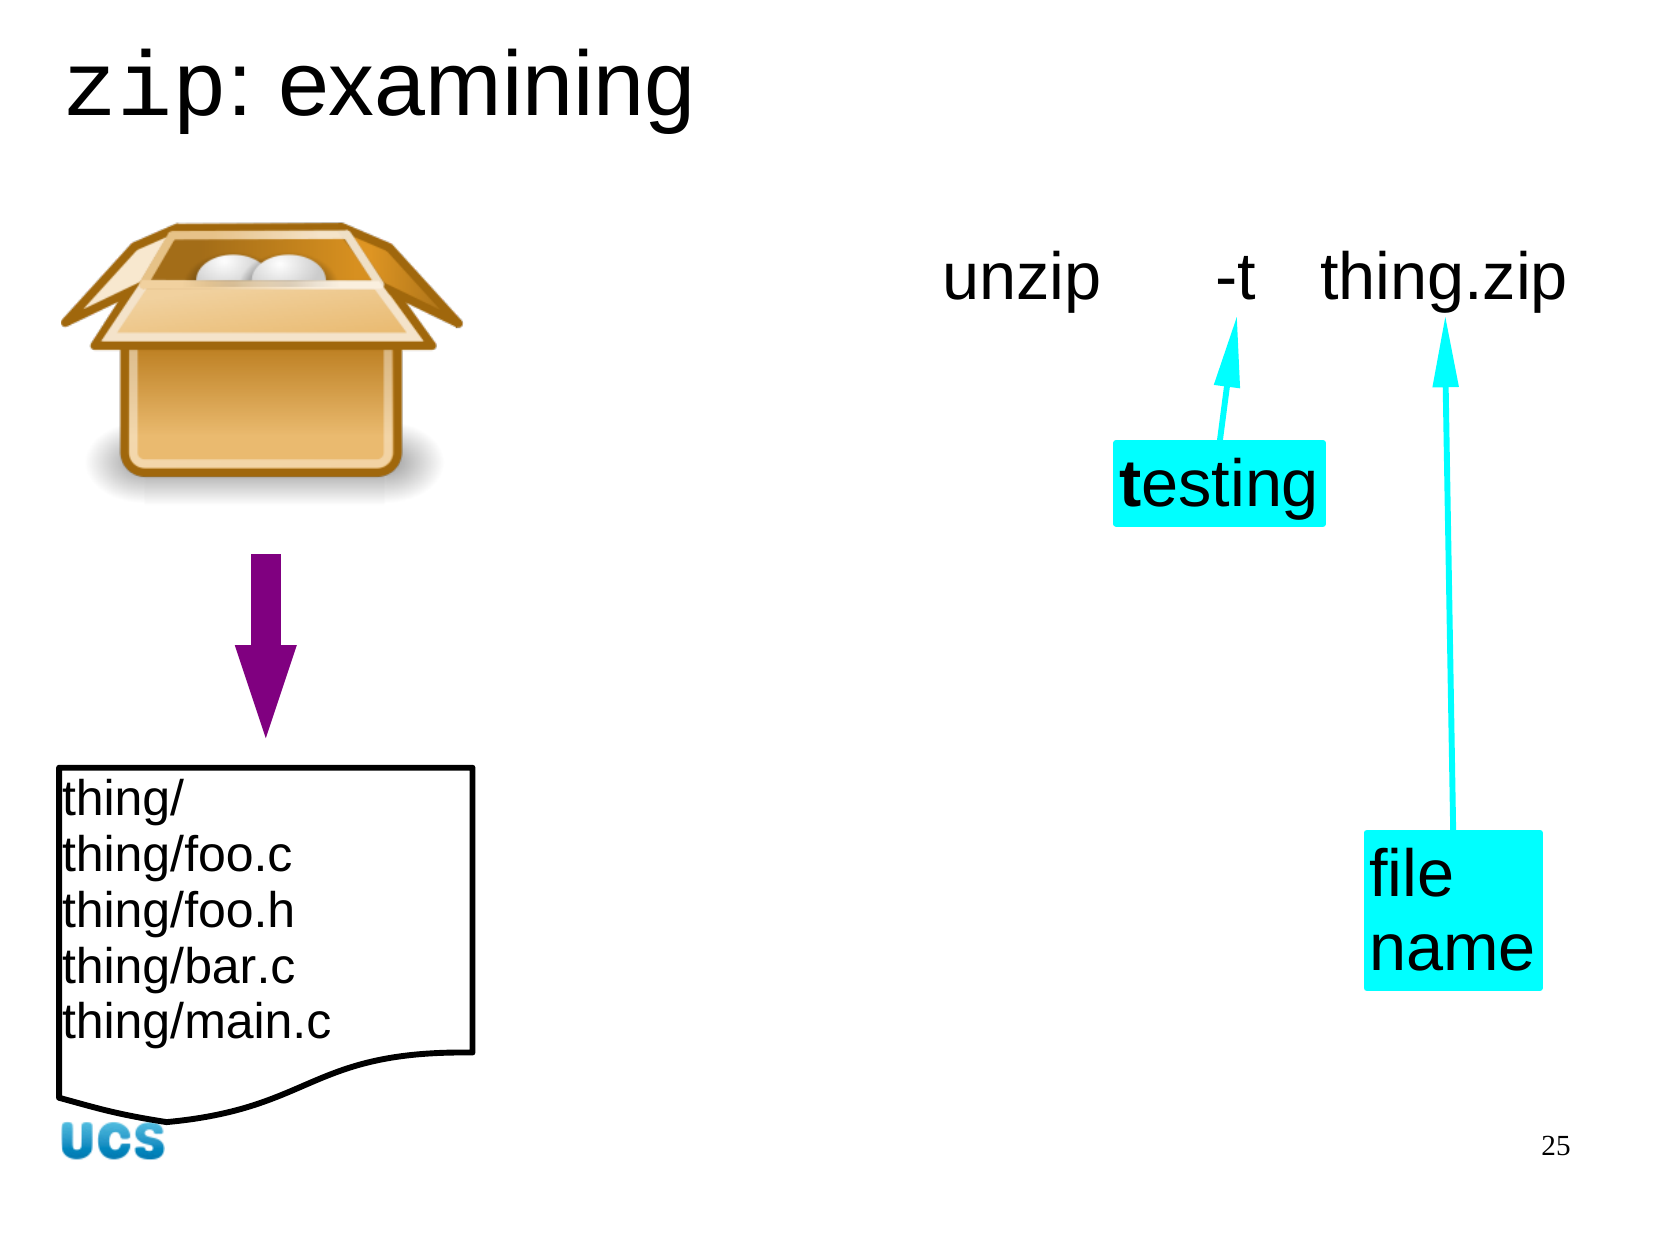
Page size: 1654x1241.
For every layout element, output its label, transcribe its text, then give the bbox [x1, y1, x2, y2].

text_box unzip [939, 236, 1106, 317]
text_box thing/ thing/foo.c thing/foo.h thing/bar.c thing/main.c [59, 767, 473, 1123]
text_box zip: examining [59, 29, 700, 146]
text_box thing.zip [1316, 236, 1572, 317]
text_box -t [1212, 236, 1260, 317]
text_box file name [1366, 832, 1540, 989]
picture [61, 1121, 165, 1161]
text_box testing [1116, 442, 1324, 524]
picture [61, 145, 471, 555]
